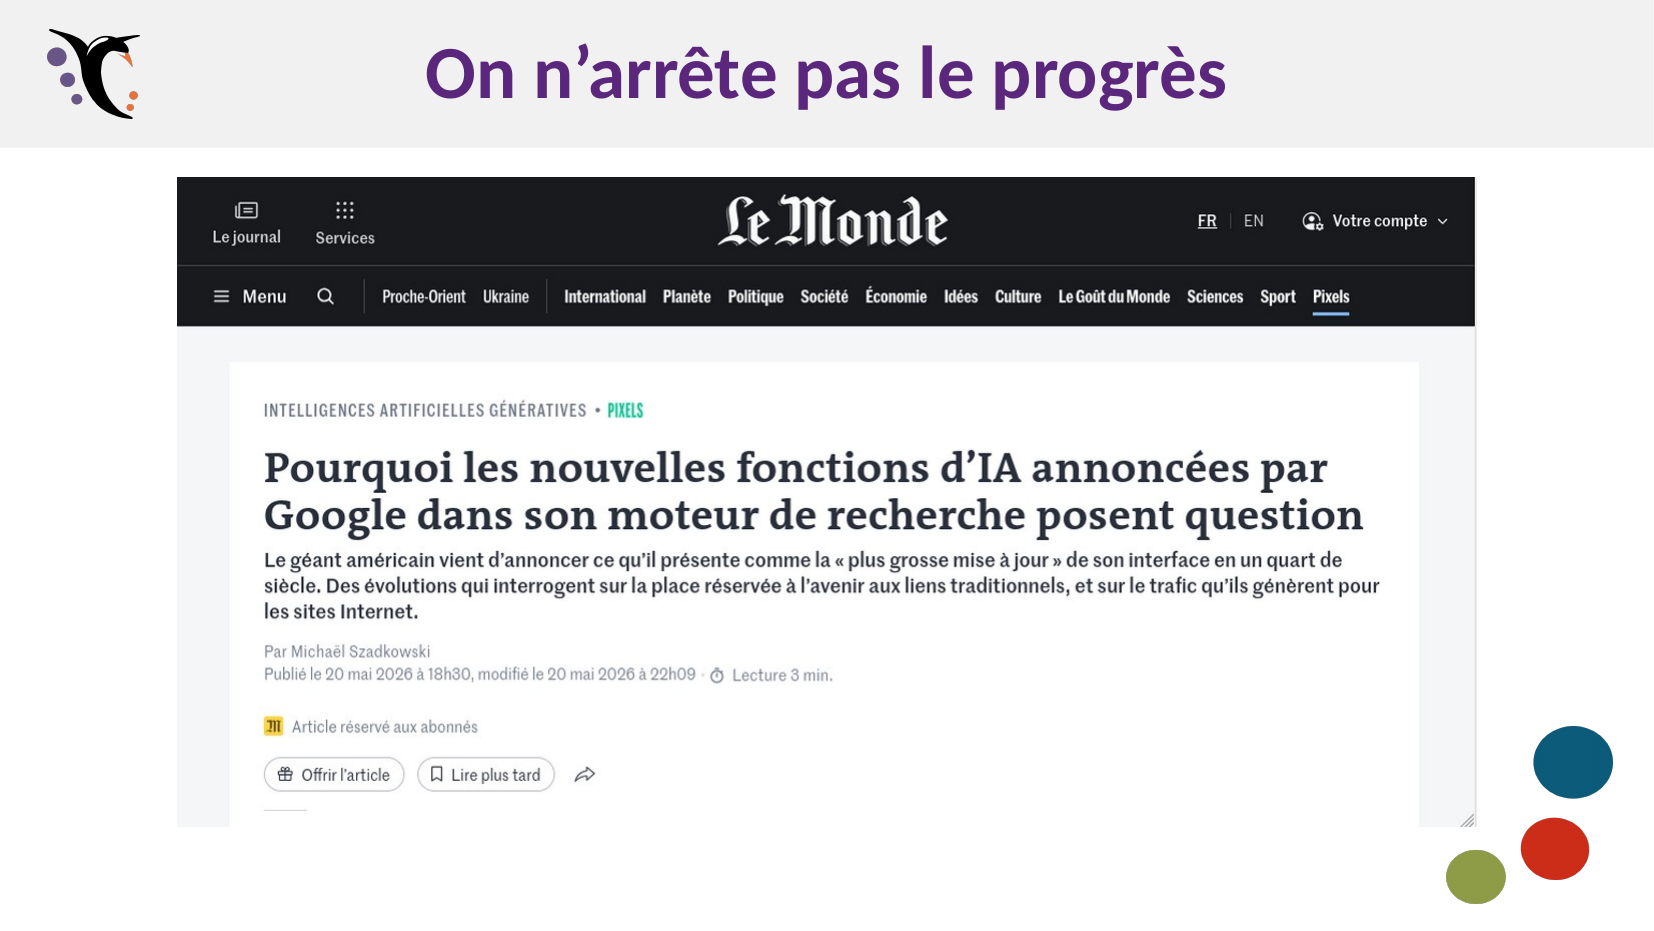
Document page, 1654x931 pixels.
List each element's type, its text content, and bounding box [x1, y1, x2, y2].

picture [47, 29, 82, 119]
title On n’arrête pas le progrès [82, 1, 1571, 157]
picture [177, 177, 1613, 904]
